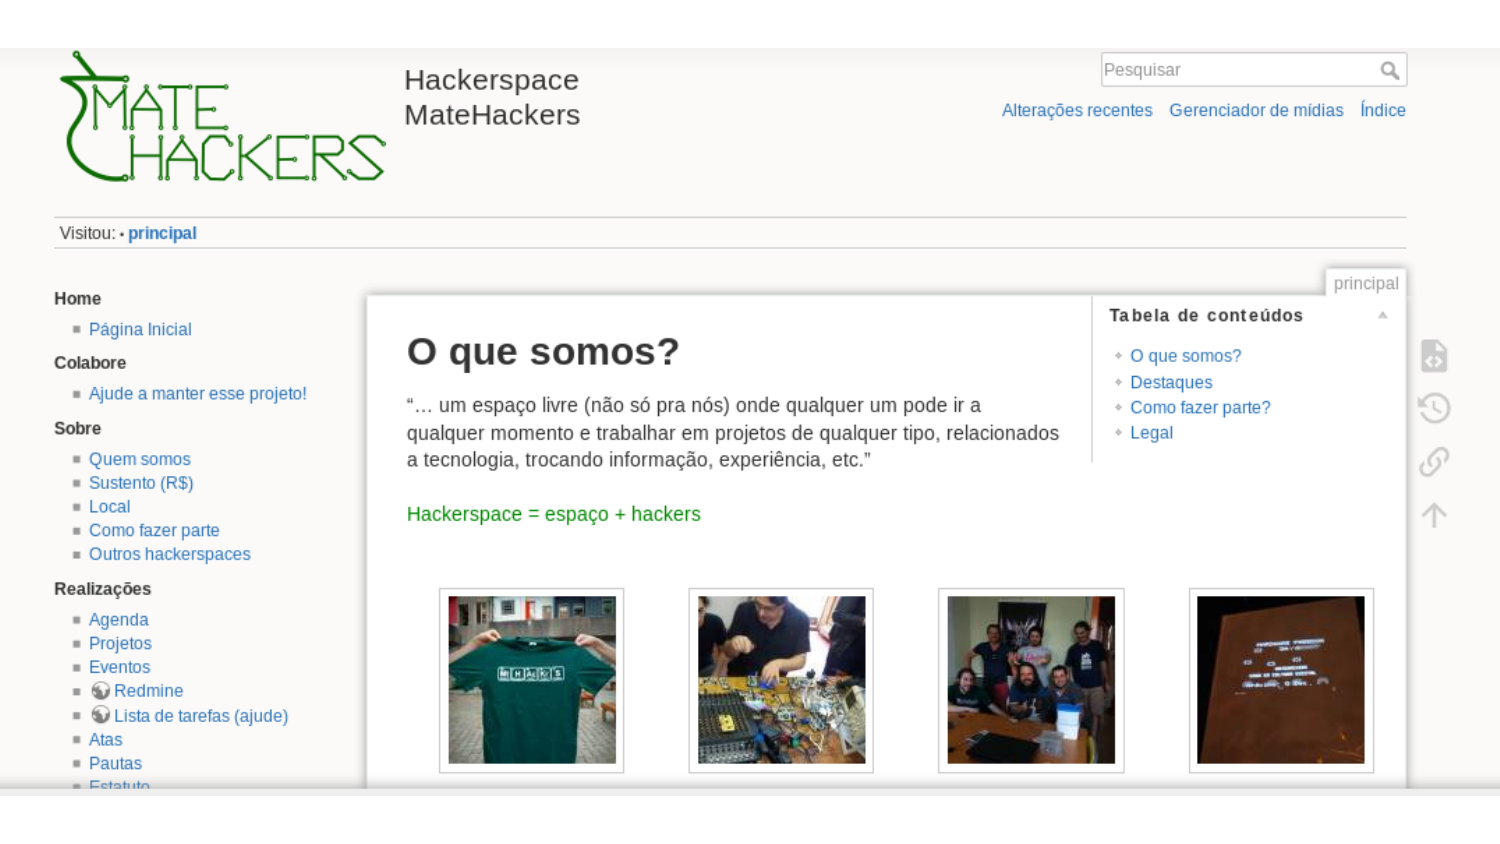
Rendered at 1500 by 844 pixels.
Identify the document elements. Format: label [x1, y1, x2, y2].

picture [0, 48, 1500, 796]
